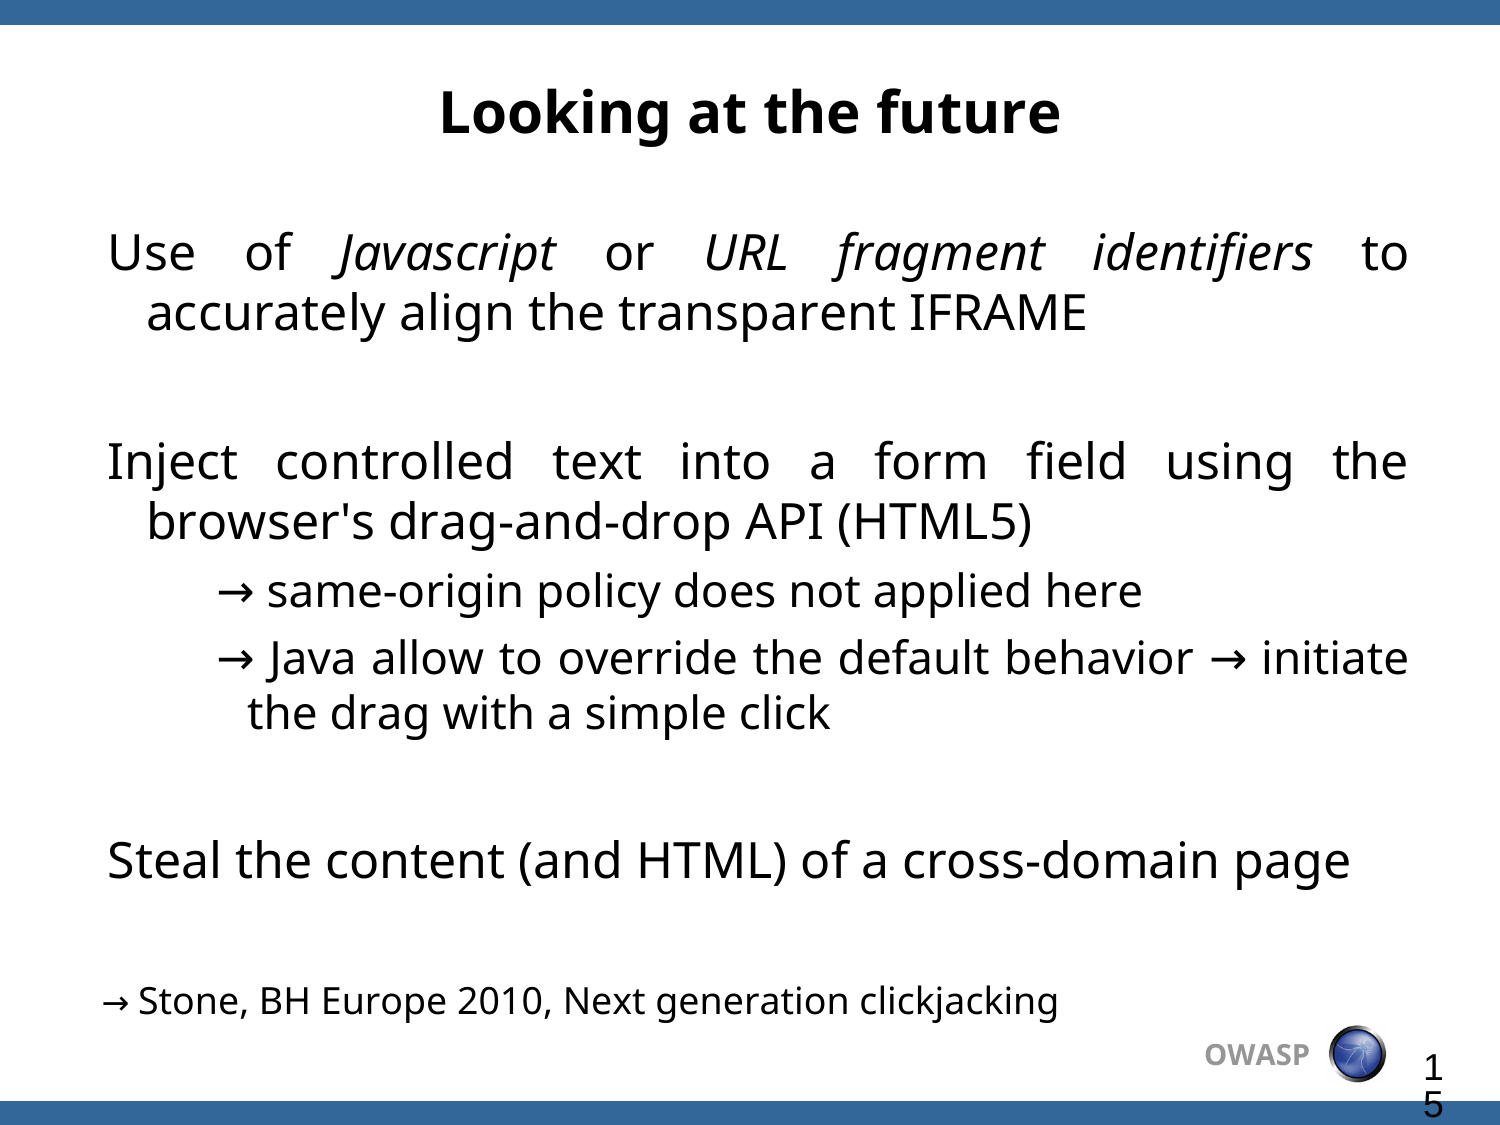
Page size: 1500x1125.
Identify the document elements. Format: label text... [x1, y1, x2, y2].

list Use of Javascript or URL fragment identifiers to accurately align the transparent IFRAME Inject controlled text into a form field using the browser's drag-and-drop API (HTML5) → same-origin policy does not applied here → Java allow to override the default behavior → initiate the drag with a simple click Steal the content (and HTML) of a cross-domain page → Stone, BH Europe 2010, Next generation clickjacking [75, 212, 1425, 1105]
title Looking at the future [75, 24, 1425, 196]
